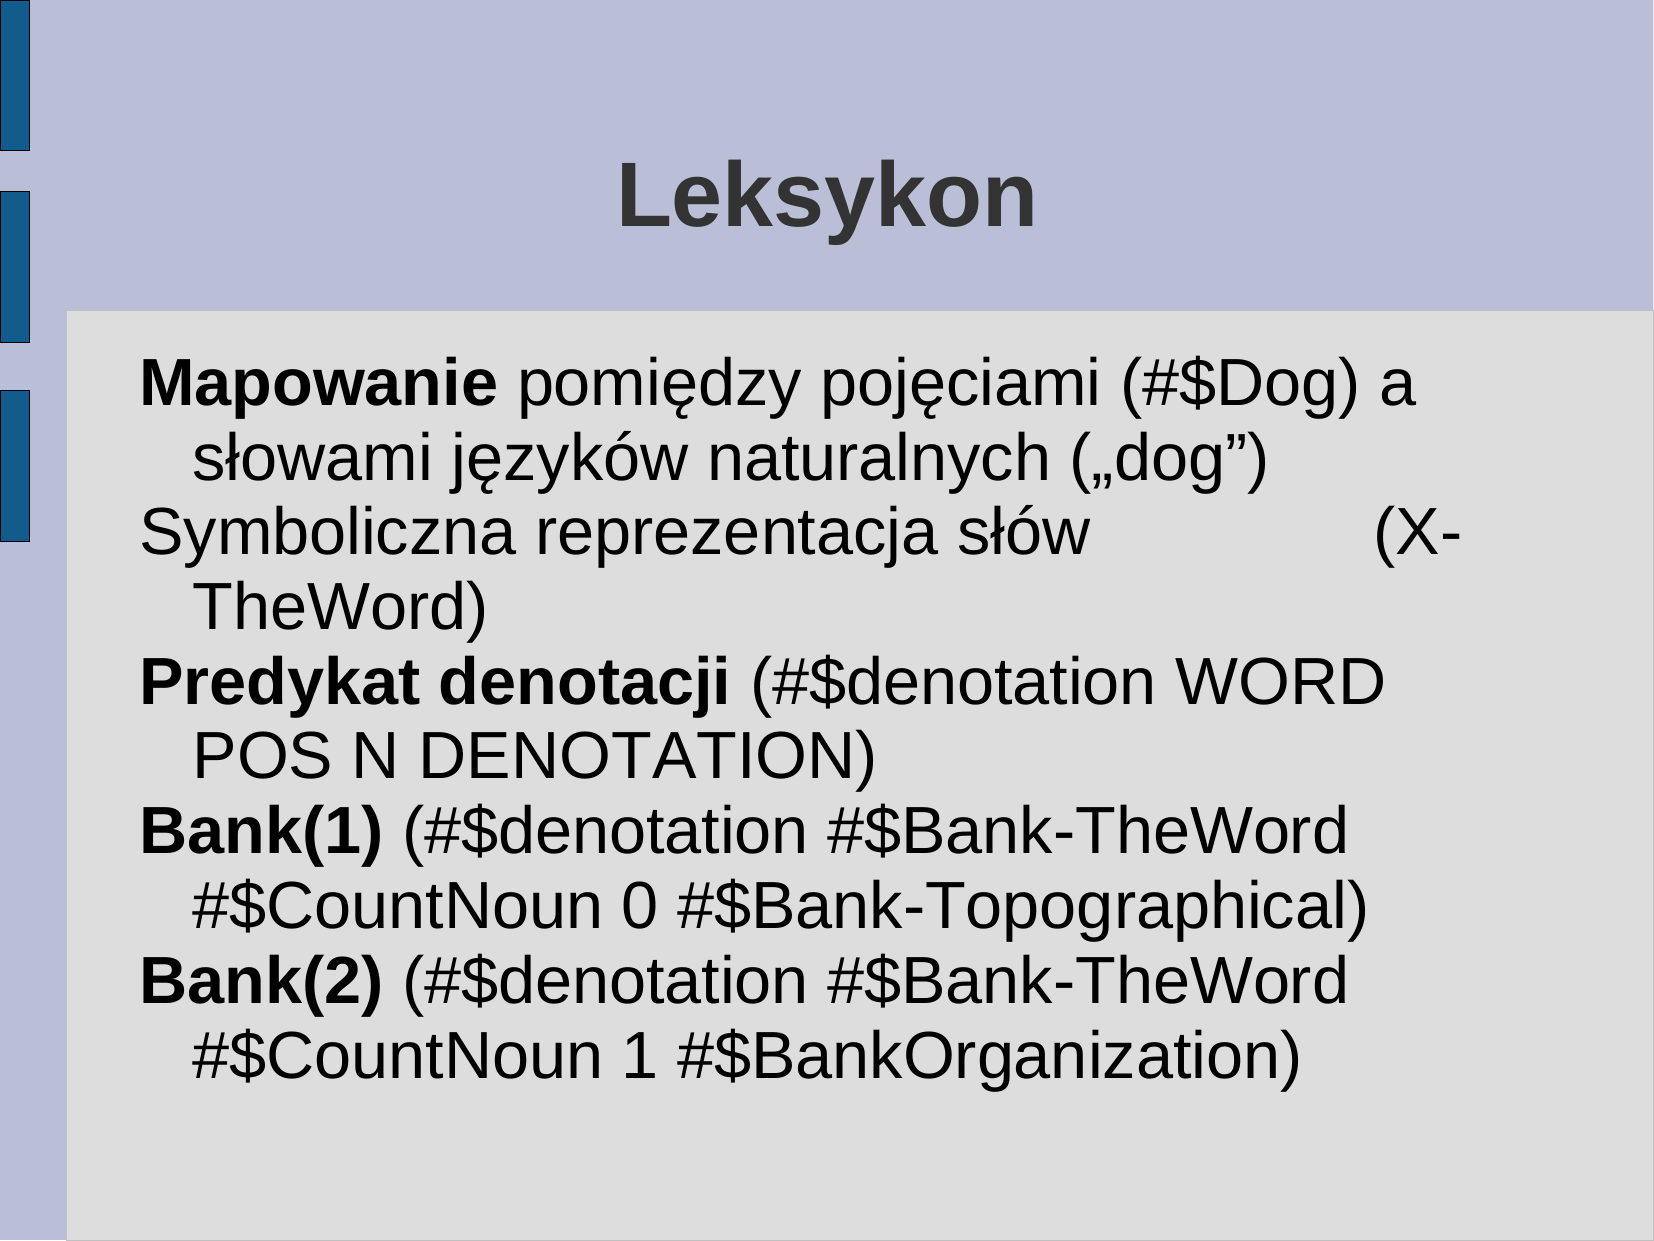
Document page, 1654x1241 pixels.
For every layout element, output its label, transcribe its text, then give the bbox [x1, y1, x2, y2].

title Leksykon [121, 91, 1534, 299]
list Mapowanie pomiędzy pojęciami (#$Dog) a słowami języków naturalnych („dog”) Symboliczna reprezentacja słów (X-TheWord) Predykat denotacji (#$denotation WORD POS N DENOTATION) Bank(1) (#$denotation #$Bank-TheWord #$CountNoun 0 #$Bank-Topographical) Bank(2) (#$denotation #$Bank-TheWord #$CountNoun 1 #$BankOrganization) [121, 344, 1534, 1127]
